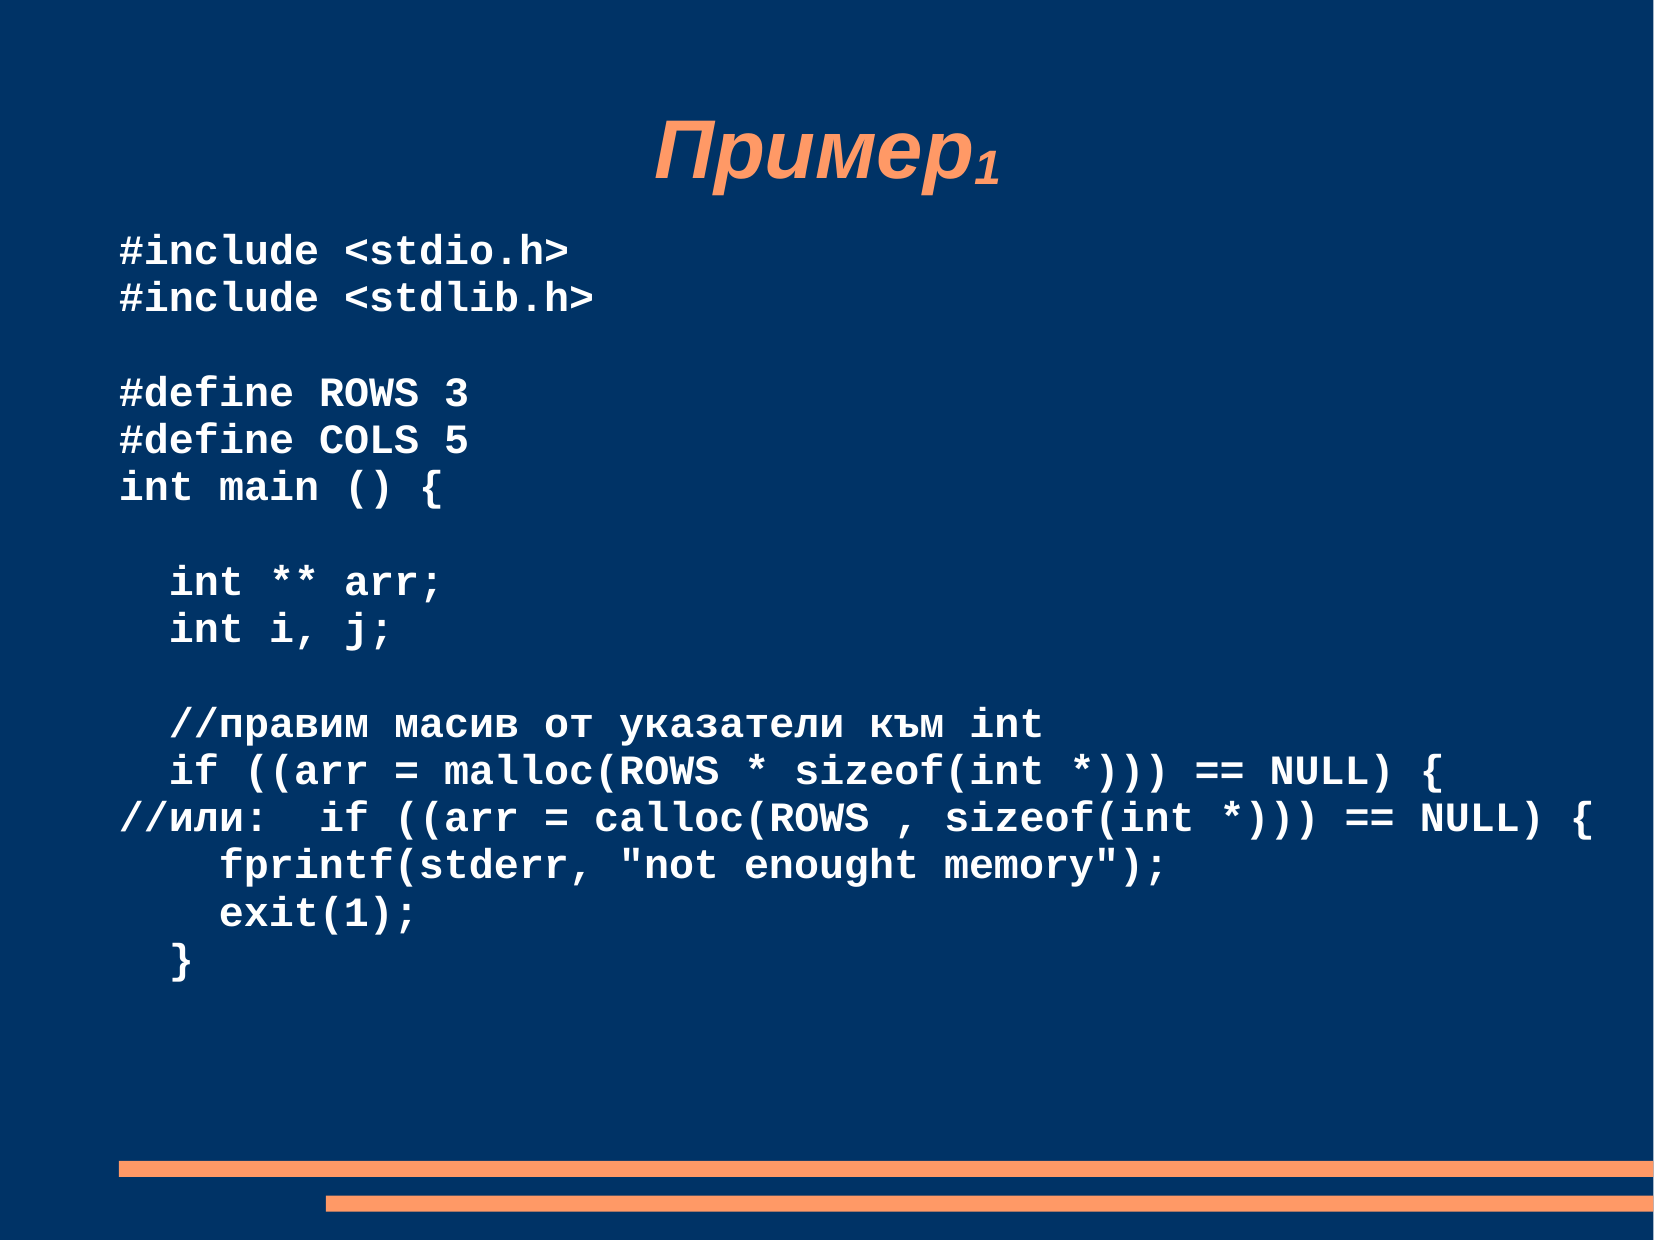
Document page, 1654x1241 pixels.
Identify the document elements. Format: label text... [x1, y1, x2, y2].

text_box #include <stdio.h> #include <stdlib.h> #define ROWS 3 #define COLS 5 int main () { int ** arr; int i, j; //правим масив от указатели към int if ((arr = malloc(ROWS * sizeof(int *))) == NULL) { //или: if ((arr = calloc(ROWS , sizeof(int *))) == NULL) { fprintf(stderr, "not enought memory"); exit(1); } [104, 222, 1636, 1002]
title Пример1 [121, 46, 1534, 222]
